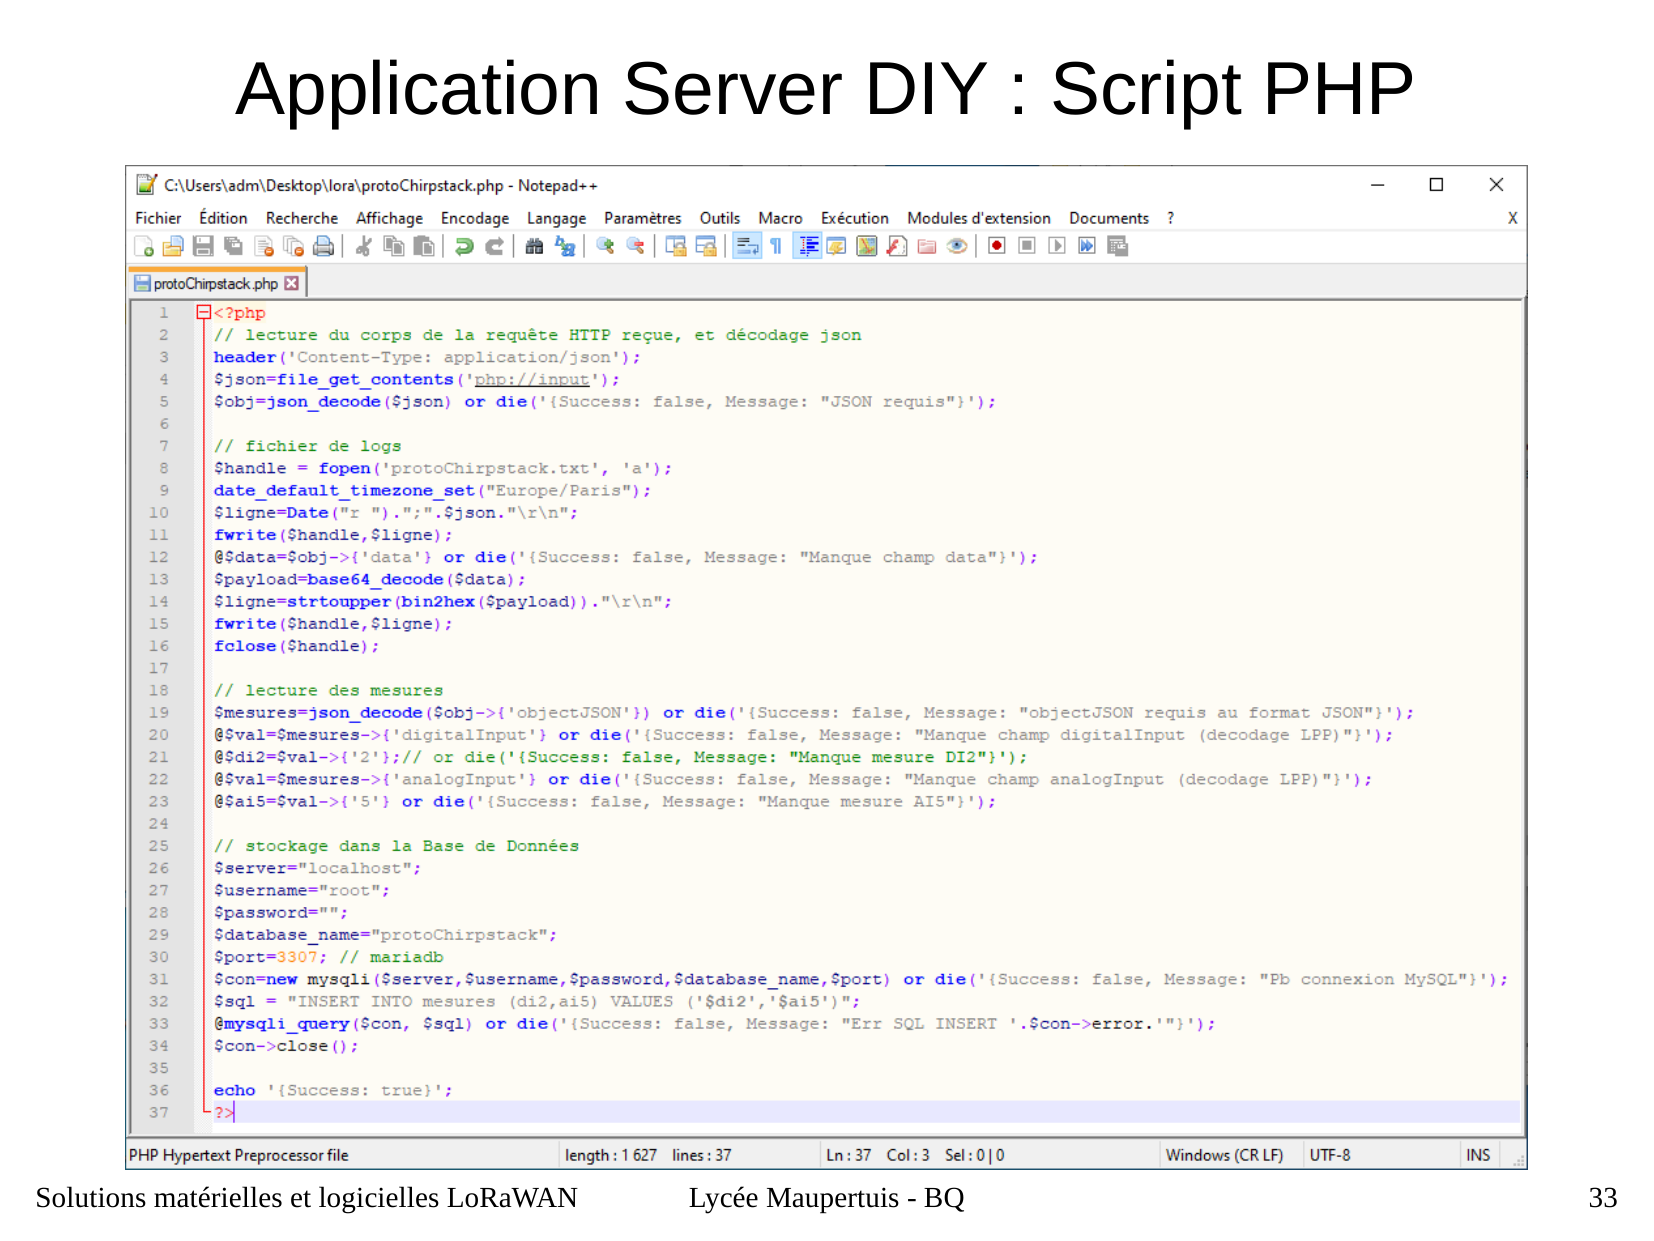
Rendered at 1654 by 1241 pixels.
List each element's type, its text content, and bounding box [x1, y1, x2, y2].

picture [125, 165, 1528, 1170]
title Application Server DIY : Script PHP [35, 35, 1619, 142]
